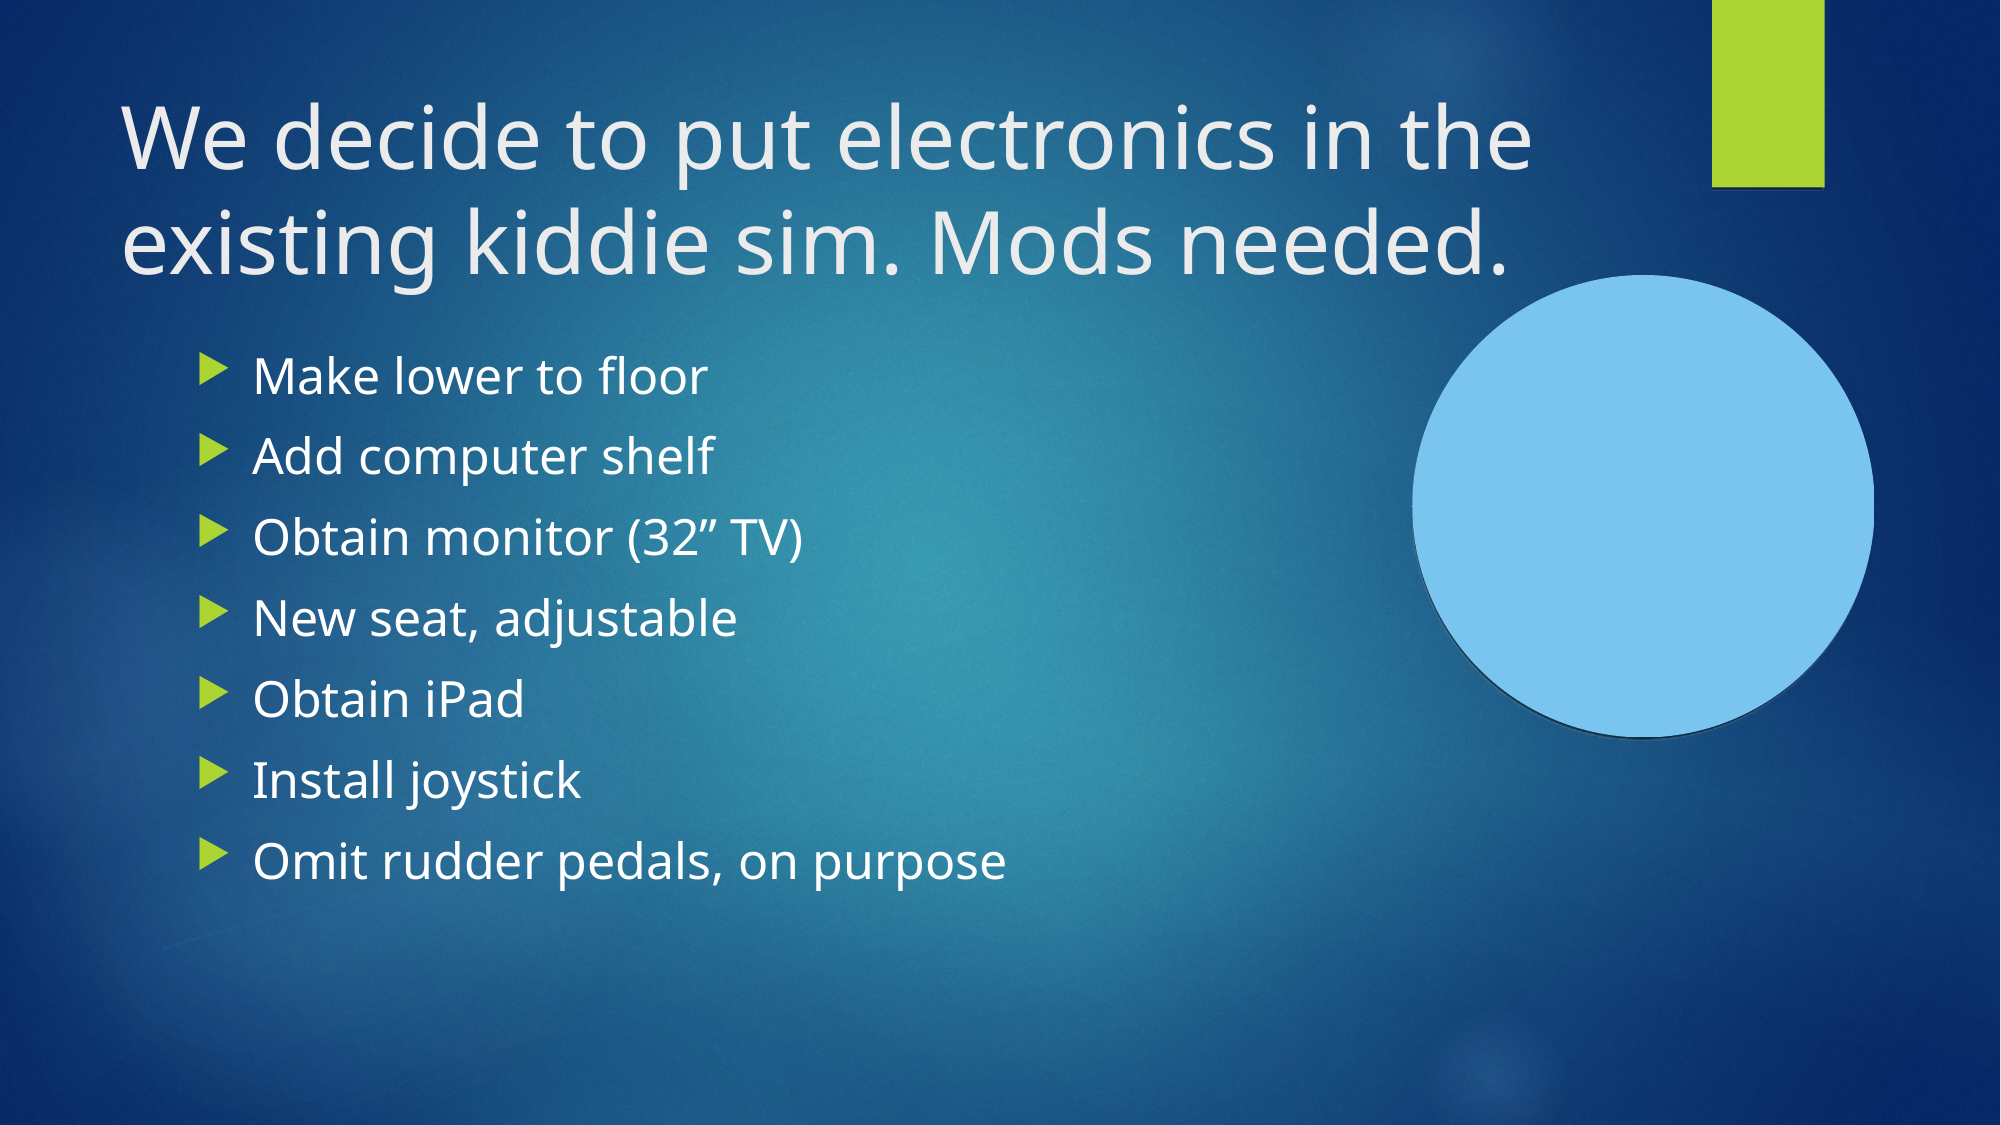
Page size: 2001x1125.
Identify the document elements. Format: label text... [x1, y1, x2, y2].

text_box Make lower to floor Add computer shelf Obtain monitor (32” TV) New seat, adjustable Obtain iPad Install joystick Omit rudder pedals, on purpose [180, 336, 1649, 1025]
picture [0, 0, 2001, 1125]
text_box We decide to put electronics in the existing kiddie sim. Mods needed. [105, 74, 1649, 304]
